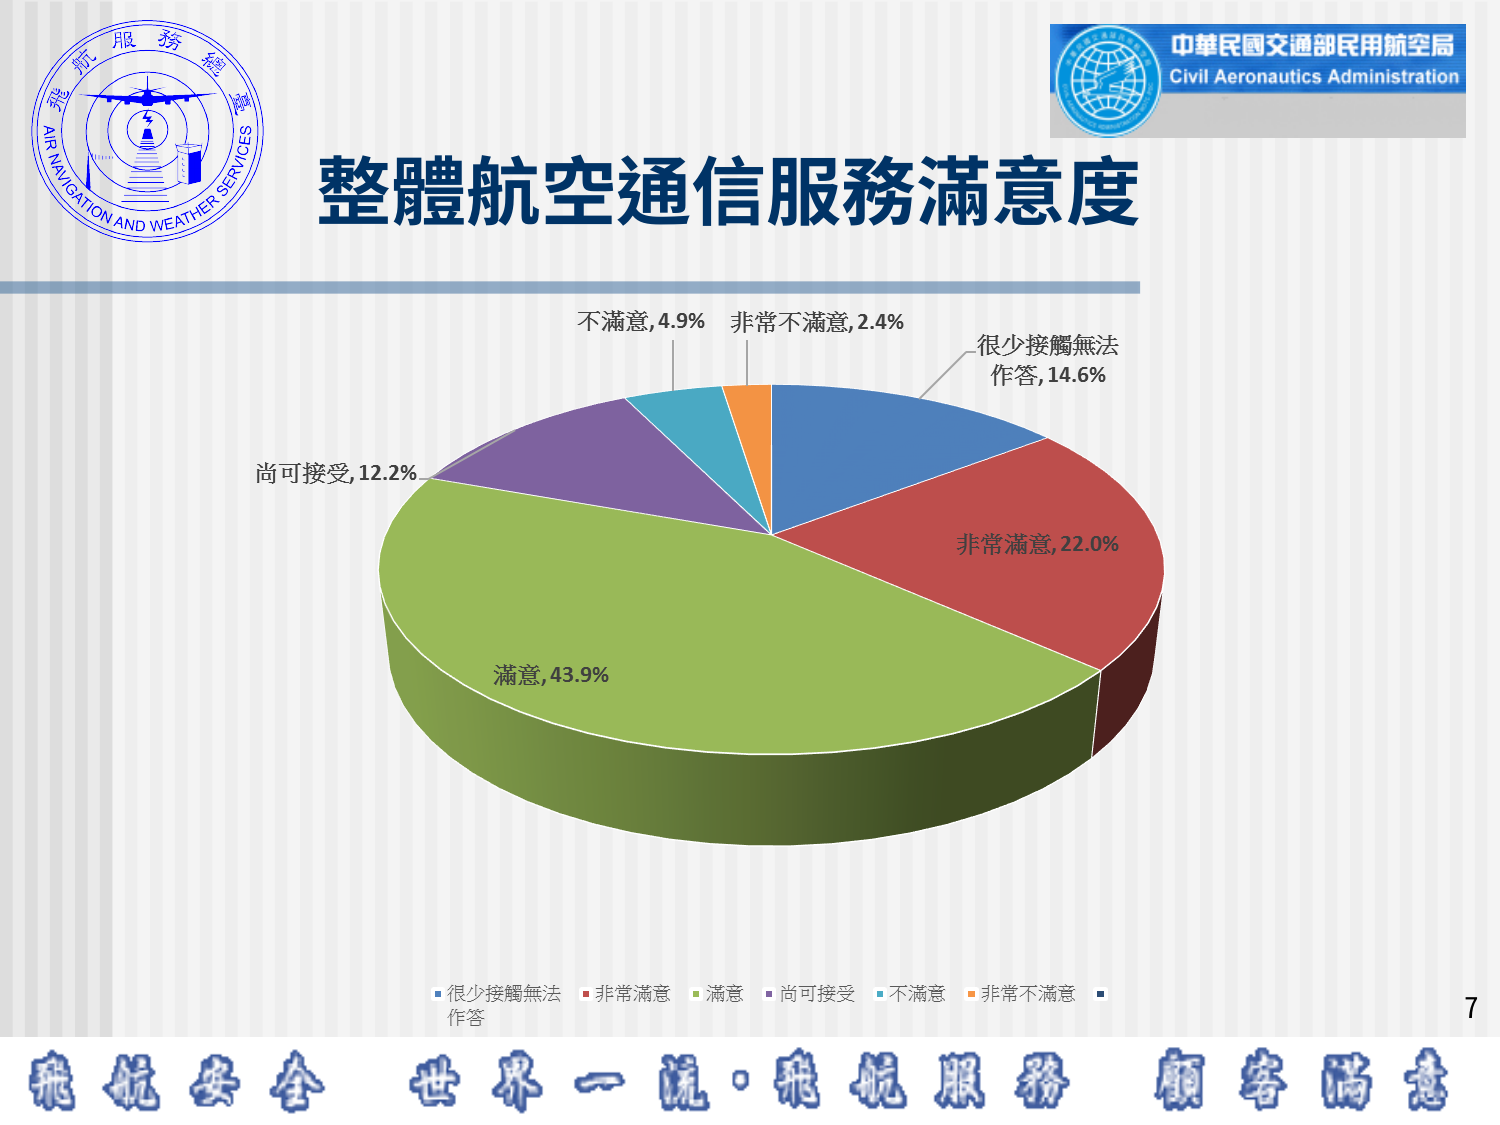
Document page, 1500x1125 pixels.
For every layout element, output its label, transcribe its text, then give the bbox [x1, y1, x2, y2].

chart [68, 294, 1468, 1056]
title 整體航空通信服務滿意度 [301, 137, 1388, 243]
text_box <編號> [1468, 964, 1495, 1040]
